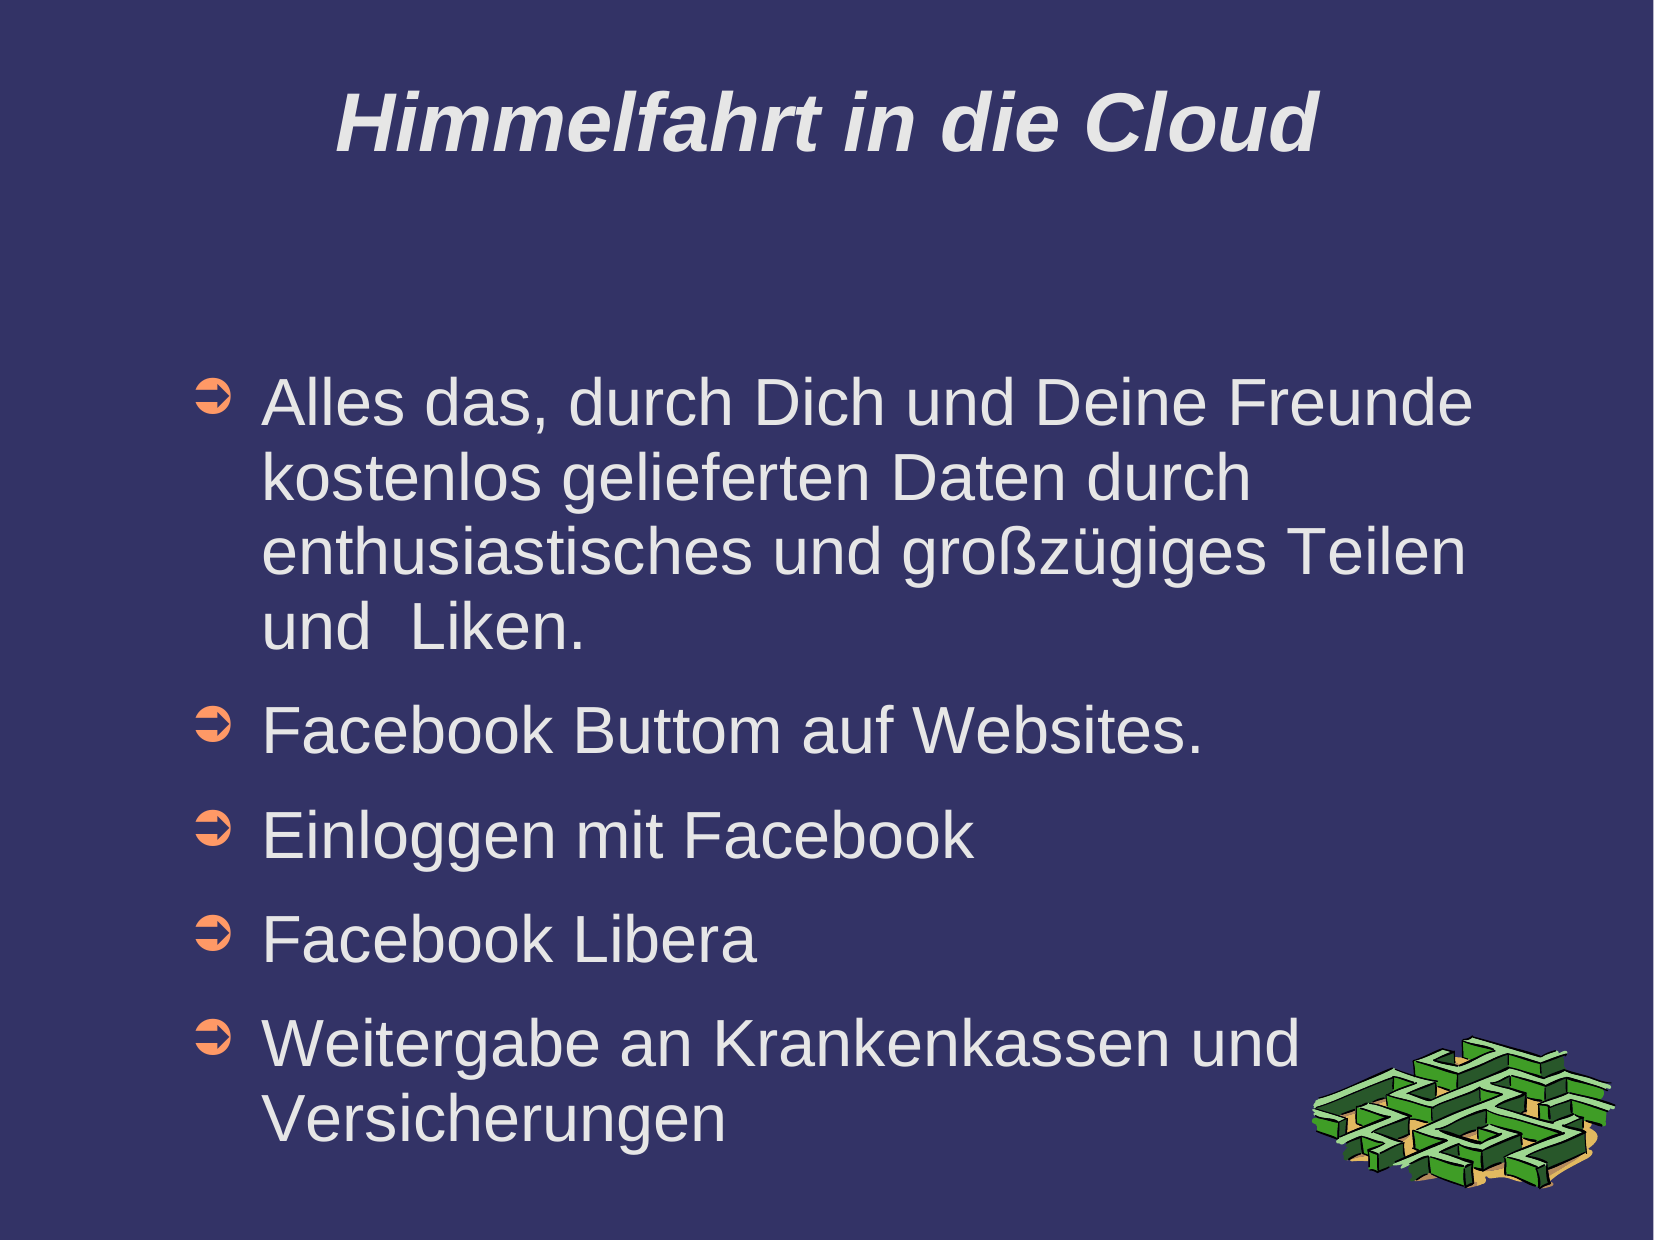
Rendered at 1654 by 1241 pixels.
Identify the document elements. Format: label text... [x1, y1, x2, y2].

list Alles das, durch Dich und Deine Freunde kostenlos gelieferten Daten durch enthusiastisches und großzügiges Teilen und Liken. Facebook Buttom auf Websites. Einloggen mit Facebook Facebook Libera Weitergabe an Krankenkassen und Versicherungen [178, 364, 1570, 1156]
title Himmelfahrt in die Cloud [121, 19, 1534, 227]
